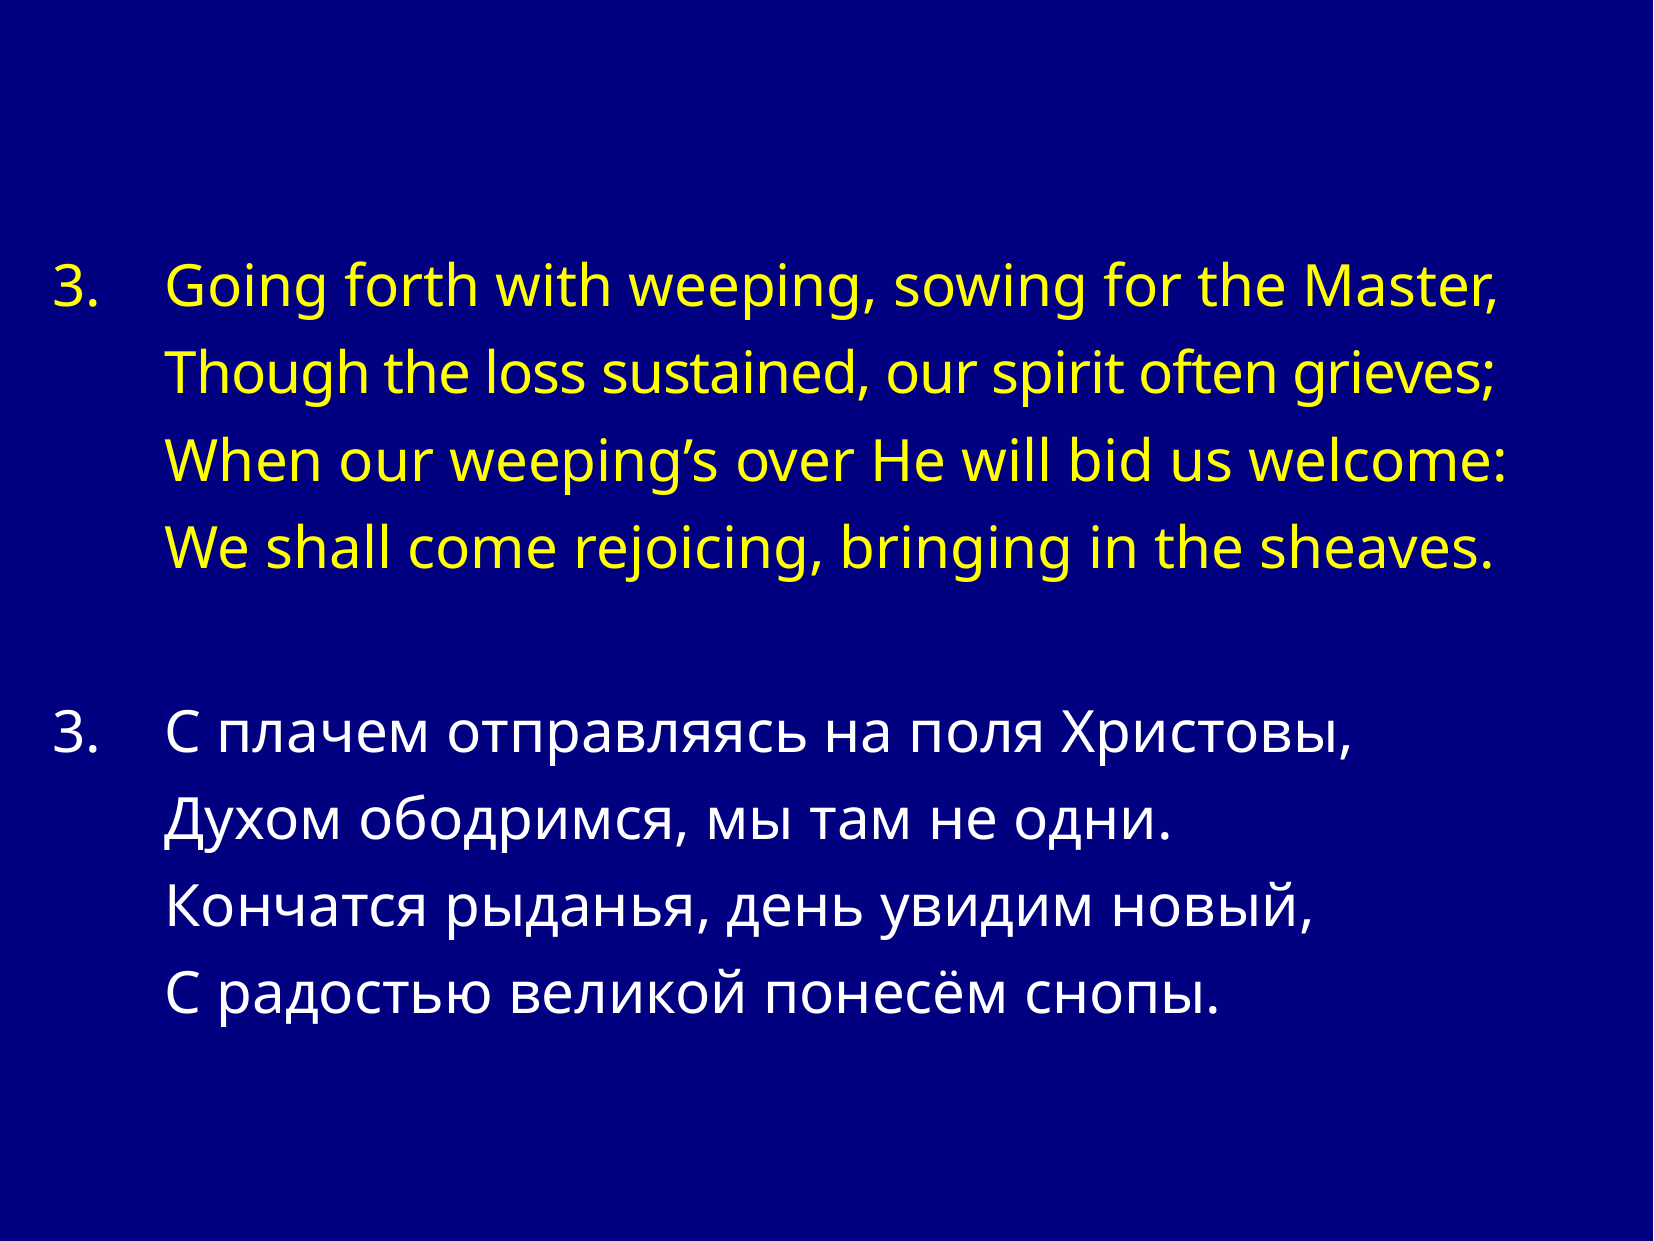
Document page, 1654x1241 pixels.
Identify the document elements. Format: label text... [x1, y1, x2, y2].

text_box 3. Going forth with weeping, sowing for the Master, Though the loss sustained, our spirit often grieves; When our weeping’s over He will bid us welcome: We shall come rejoicing, bringing in the sheaves. [37, 150, 1653, 638]
text_box 3. С плачем отправляясь на поля Христовы, Духом ободримся, мы там не одни. Кончатся рыданья, день увидим новый, С радостью великой понесём снопы. [37, 675, 1653, 1163]
